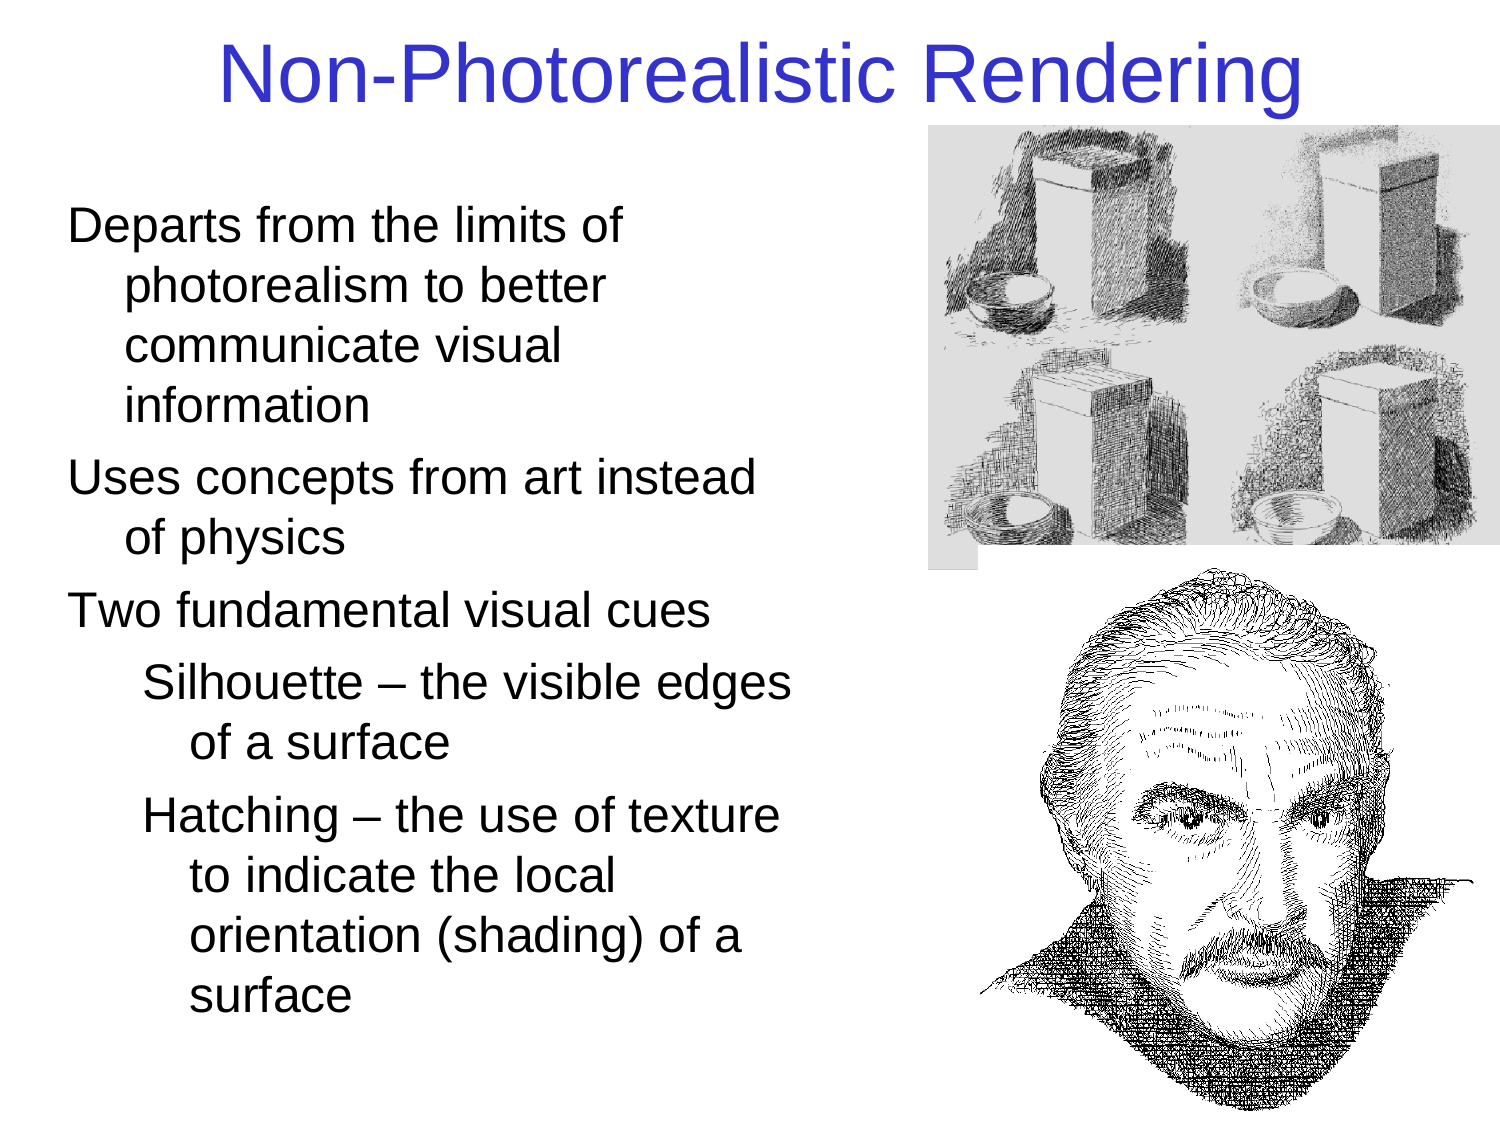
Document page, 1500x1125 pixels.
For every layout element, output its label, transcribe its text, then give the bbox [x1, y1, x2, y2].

list Departs from the limits of photorealism to better communicate visual information Uses concepts from art instead of physics Two fundamental visual cues Silhouette – the visible edges of a surface Hatching – the use of texture to indicate the local orientation (shading) of a surface [53, 184, 810, 1071]
chart [928, 125, 1500, 1125]
title Non-Photorealistic Rendering [123, 0, 1399, 138]
